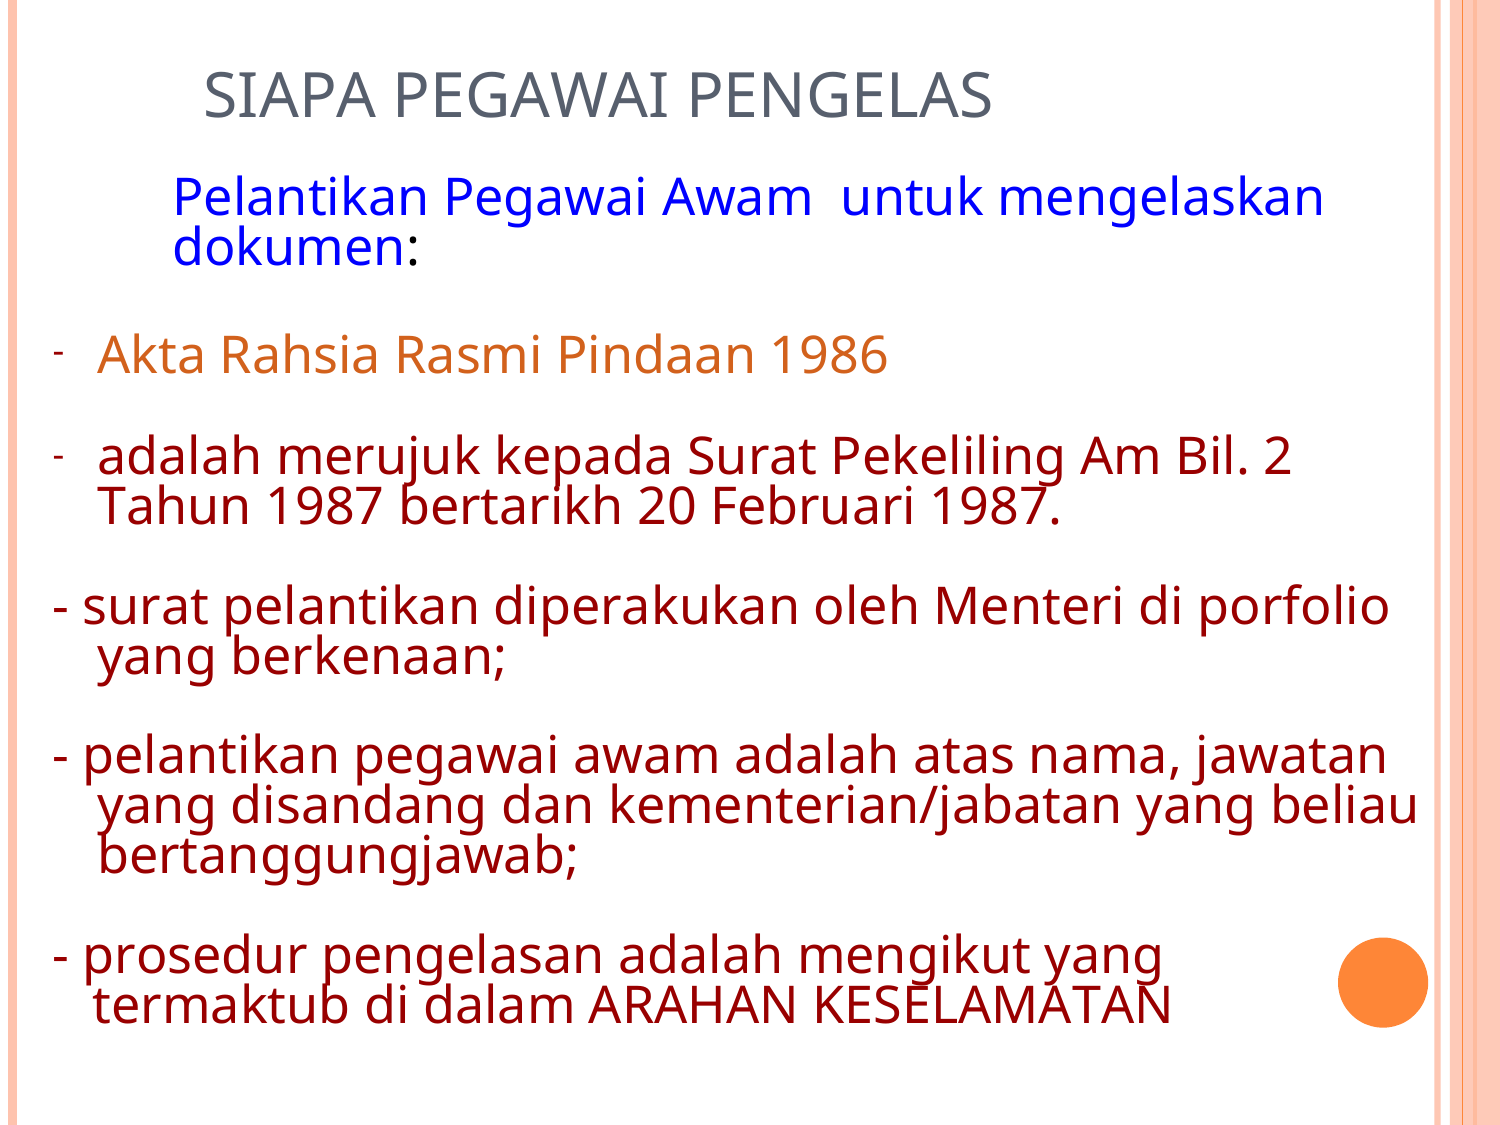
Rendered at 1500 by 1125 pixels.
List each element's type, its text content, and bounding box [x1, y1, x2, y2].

title SIAPA PEGAWAI PENGELAS [188, 0, 1468, 138]
list Pelantikan Pegawai Awam untuk mengelaskan dokumen: Akta Rahsia Rasmi Pindaan 1986 adalah merujuk kepada Surat Pekeliling Am Bil. 2 Tahun 1987 bertarikh 20 Februari 1987. - surat pelantikan diperakukan oleh Menteri di porfolio yang berkenaan; - pelantikan pegawai awam adalah atas nama, jawatan yang disandang dan kementerian/jabatan yang beliau bertanggungjawab; - prosedur pengelasan adalah mengikut yang termaktub di dalam ARAHAN KESELAMATAN [37, 168, 1467, 1125]
